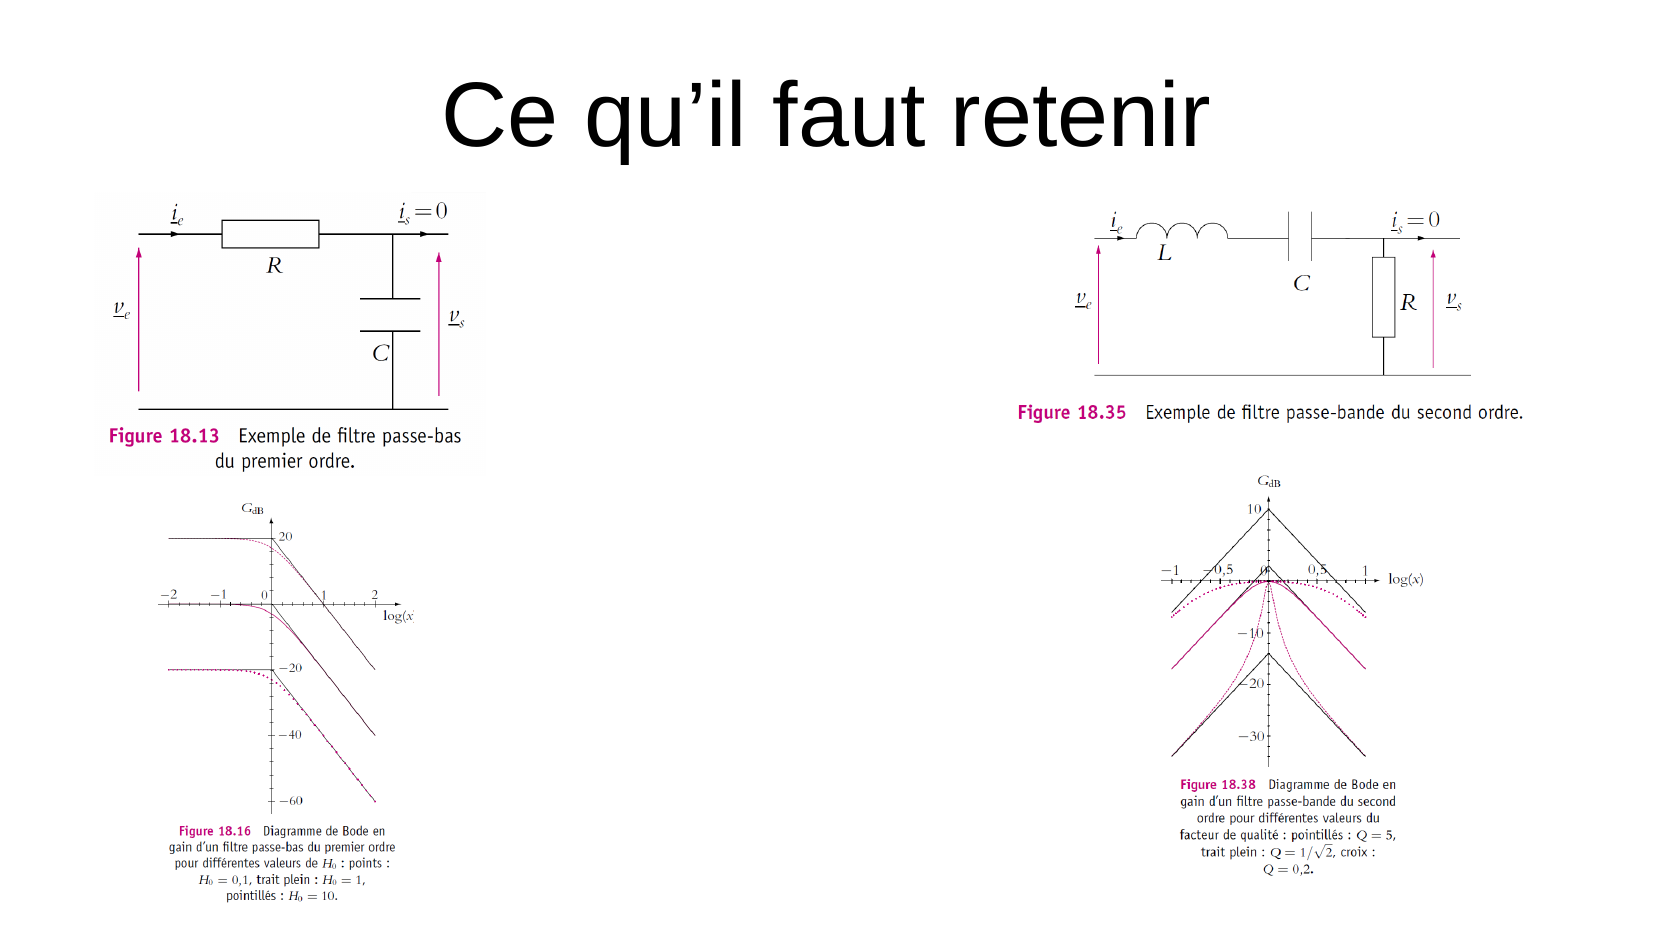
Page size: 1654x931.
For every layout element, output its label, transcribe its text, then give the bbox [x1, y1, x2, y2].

picture [94, 192, 486, 476]
picture [1149, 460, 1430, 886]
title Ce qu’il faut retenir [82, 37, 1571, 193]
picture [146, 484, 414, 910]
picture [992, 192, 1544, 438]
